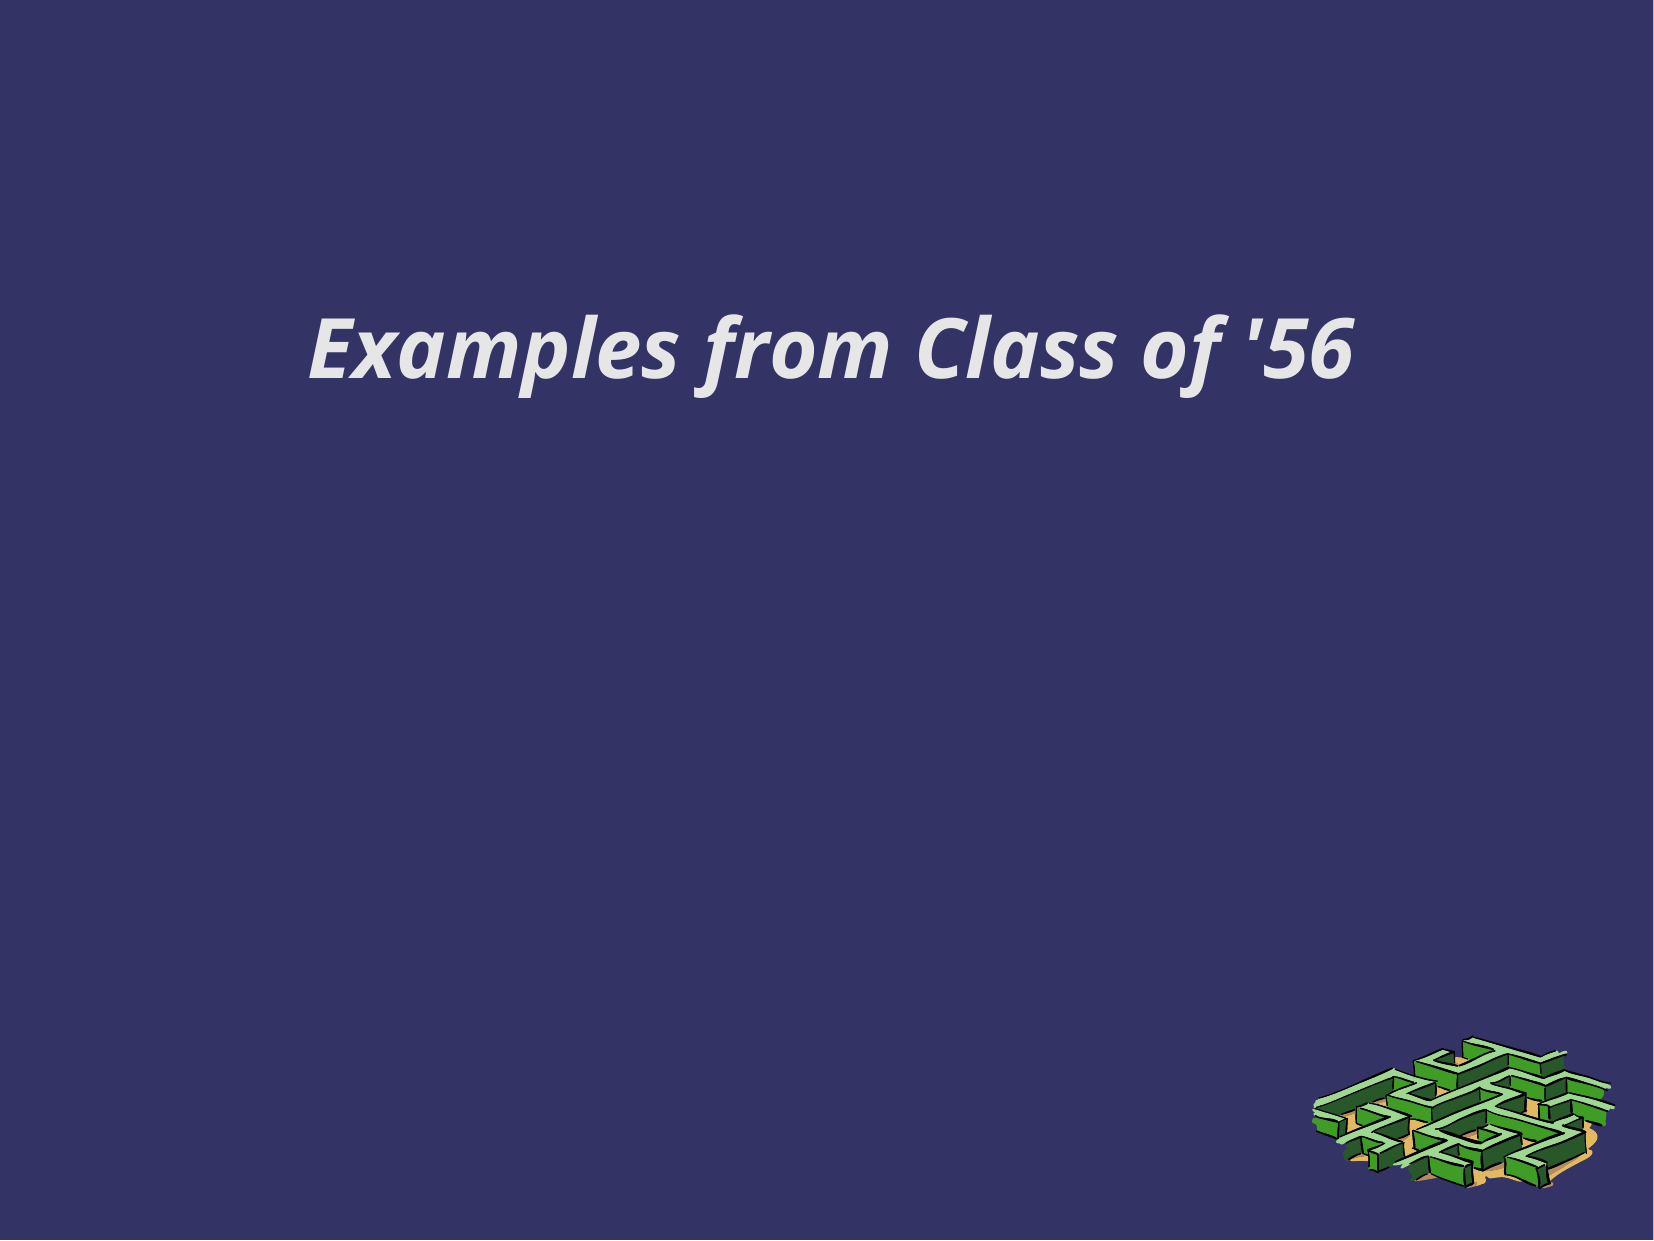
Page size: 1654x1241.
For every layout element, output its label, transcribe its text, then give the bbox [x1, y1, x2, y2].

title Examples from Class of '56 [125, 242, 1538, 451]
